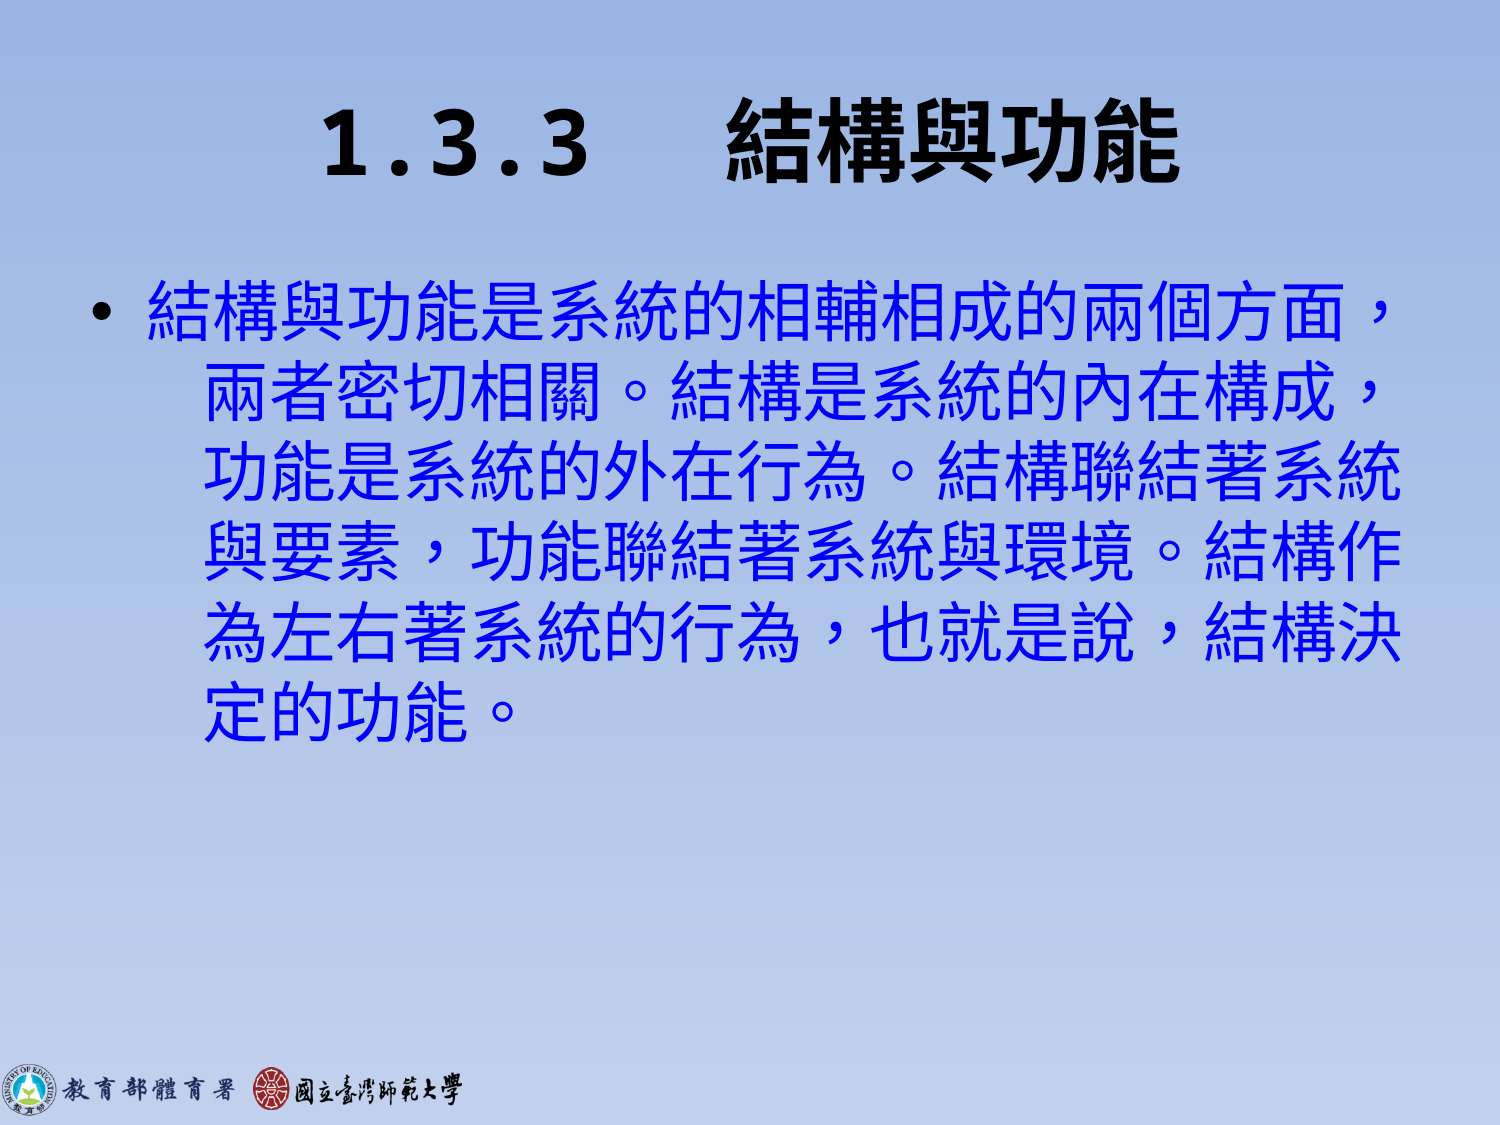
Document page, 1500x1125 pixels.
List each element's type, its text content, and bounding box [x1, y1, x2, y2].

title 1.3.3 結構與功能 [75, 45, 1426, 233]
list 結構與功能是系統的相輔相成的兩個方面，兩者密切相關。結構是系統的內在構成，功能是系統的外在行為。結構聯結著系統與要素，功能聯結著系統與環境。結構作為左右著系統的行為，也就是說，結構決定的功能。 [75, 262, 1426, 1005]
